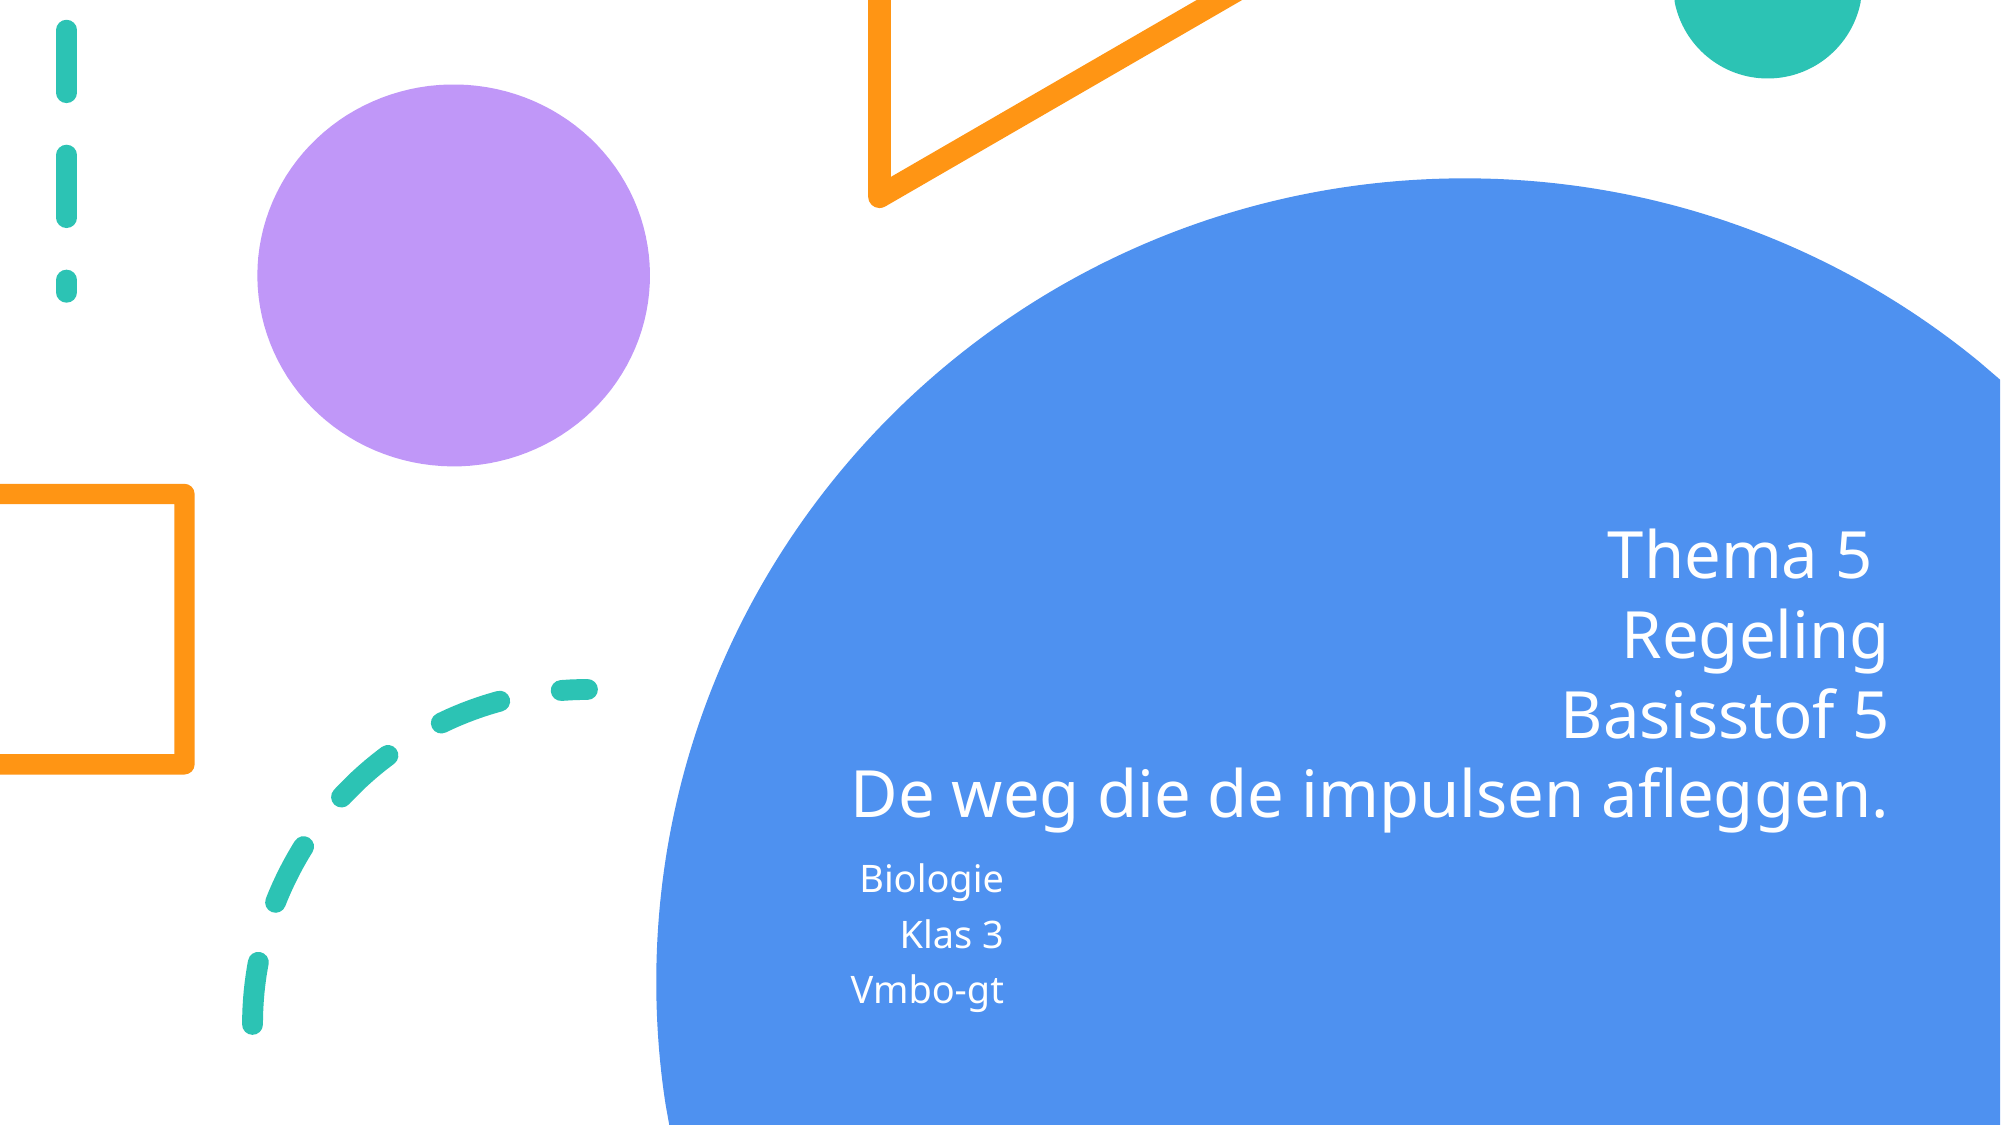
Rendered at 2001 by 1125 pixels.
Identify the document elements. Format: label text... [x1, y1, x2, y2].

subtitle Biologie Klas 3 Vmbo-gt [835, 856, 1917, 1021]
title Thema 5 Regeling Basisstof 5 De weg die de impulsen afleggen. [835, 450, 1917, 842]
